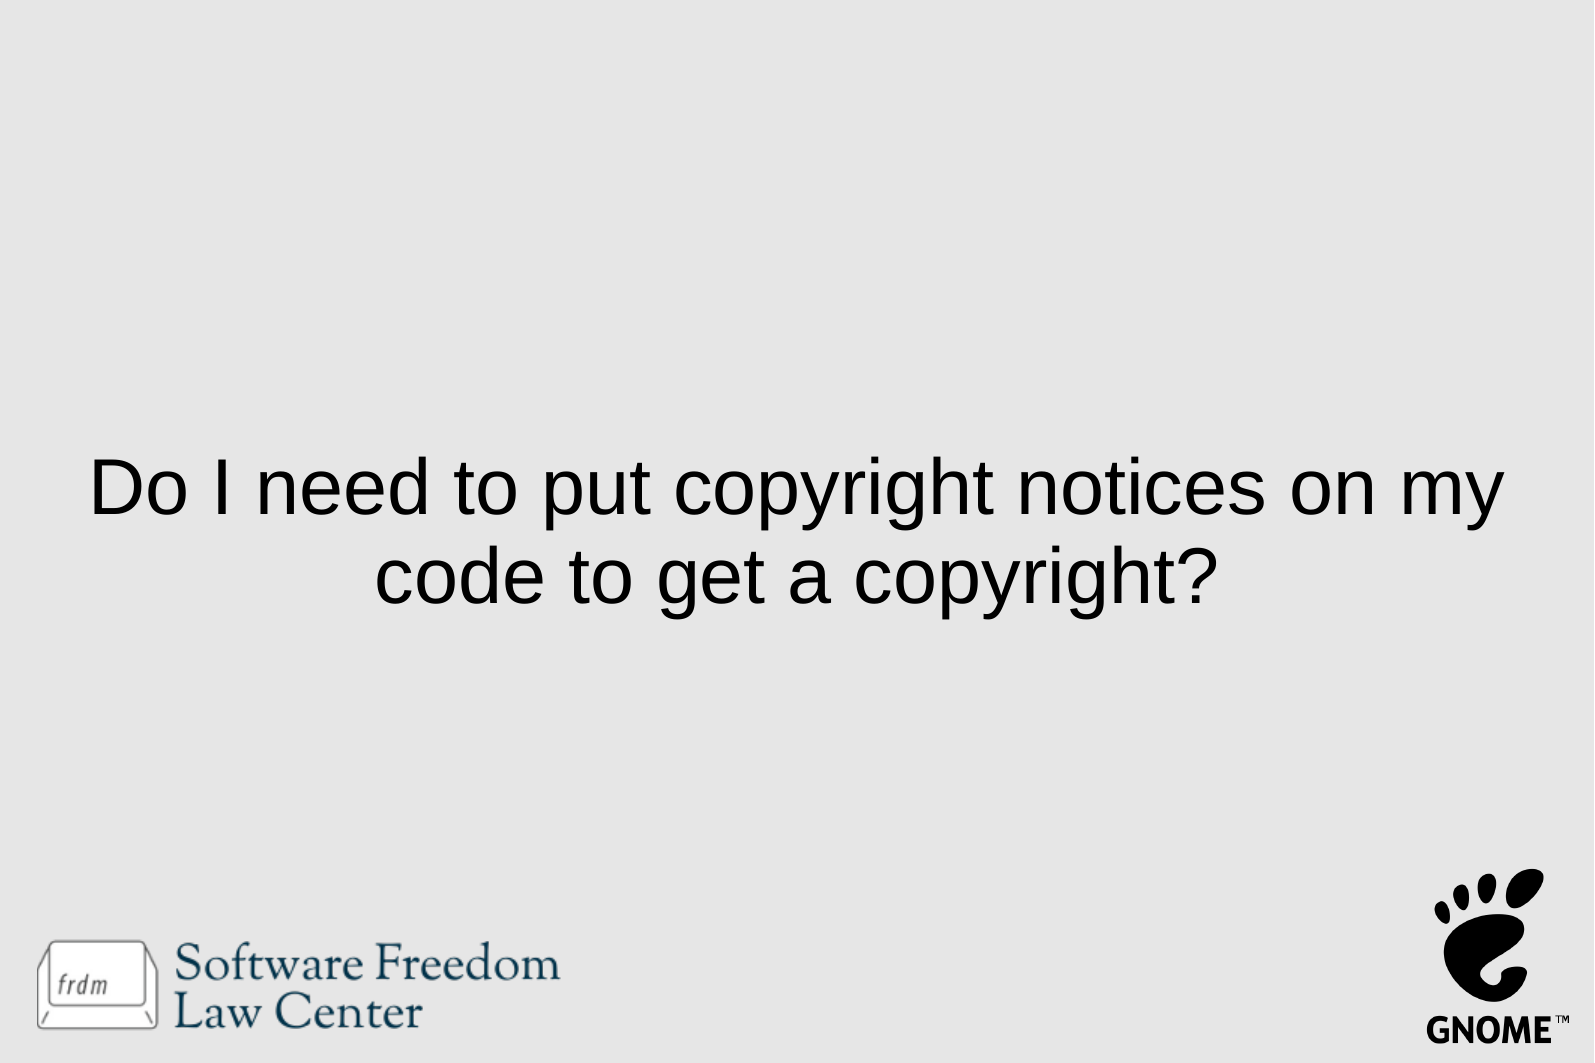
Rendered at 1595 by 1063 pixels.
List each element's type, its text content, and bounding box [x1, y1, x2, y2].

picture [37, 937, 585, 1035]
title Do I need to put copyright notices on my code to get a copyright? [79, 432, 1515, 631]
picture [1420, 862, 1576, 1050]
